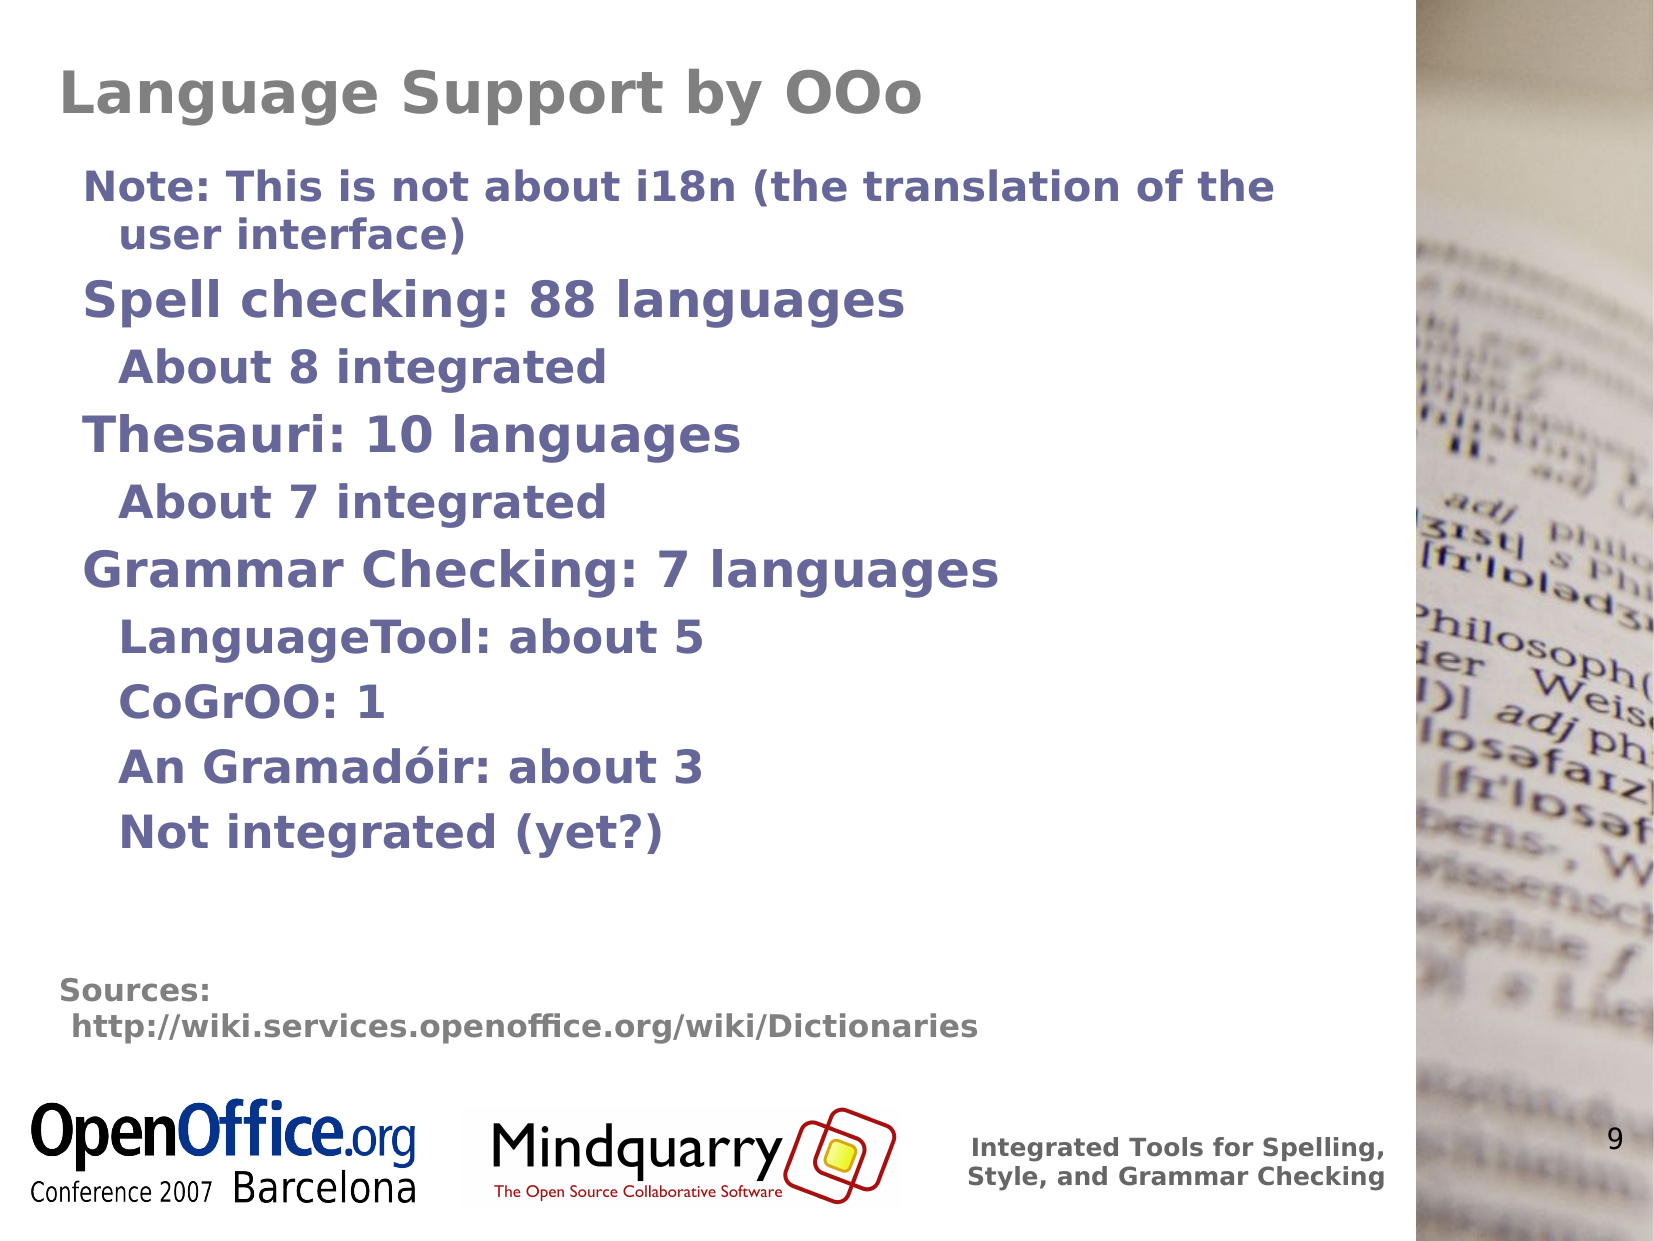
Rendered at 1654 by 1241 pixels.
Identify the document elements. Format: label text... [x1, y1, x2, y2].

list Language Support by OOo Note: This is not about i18n (the translation of the user interface) Spell checking: 88 languages About 8 integrated Thesauri: 10 languages About 7 integrated Grammar Checking: 7 languages LanguageTool: about 5 CoGrOO: 1 An Gramadóir: about 3 Not integrated (yet?) Sources: http://wiki.services.openoffice.org/wiki/Dictionaries [59, 59, 1418, 1081]
picture [460, 1107, 901, 1208]
picture [31, 1098, 415, 1203]
picture [1416, 0, 1654, 1241]
